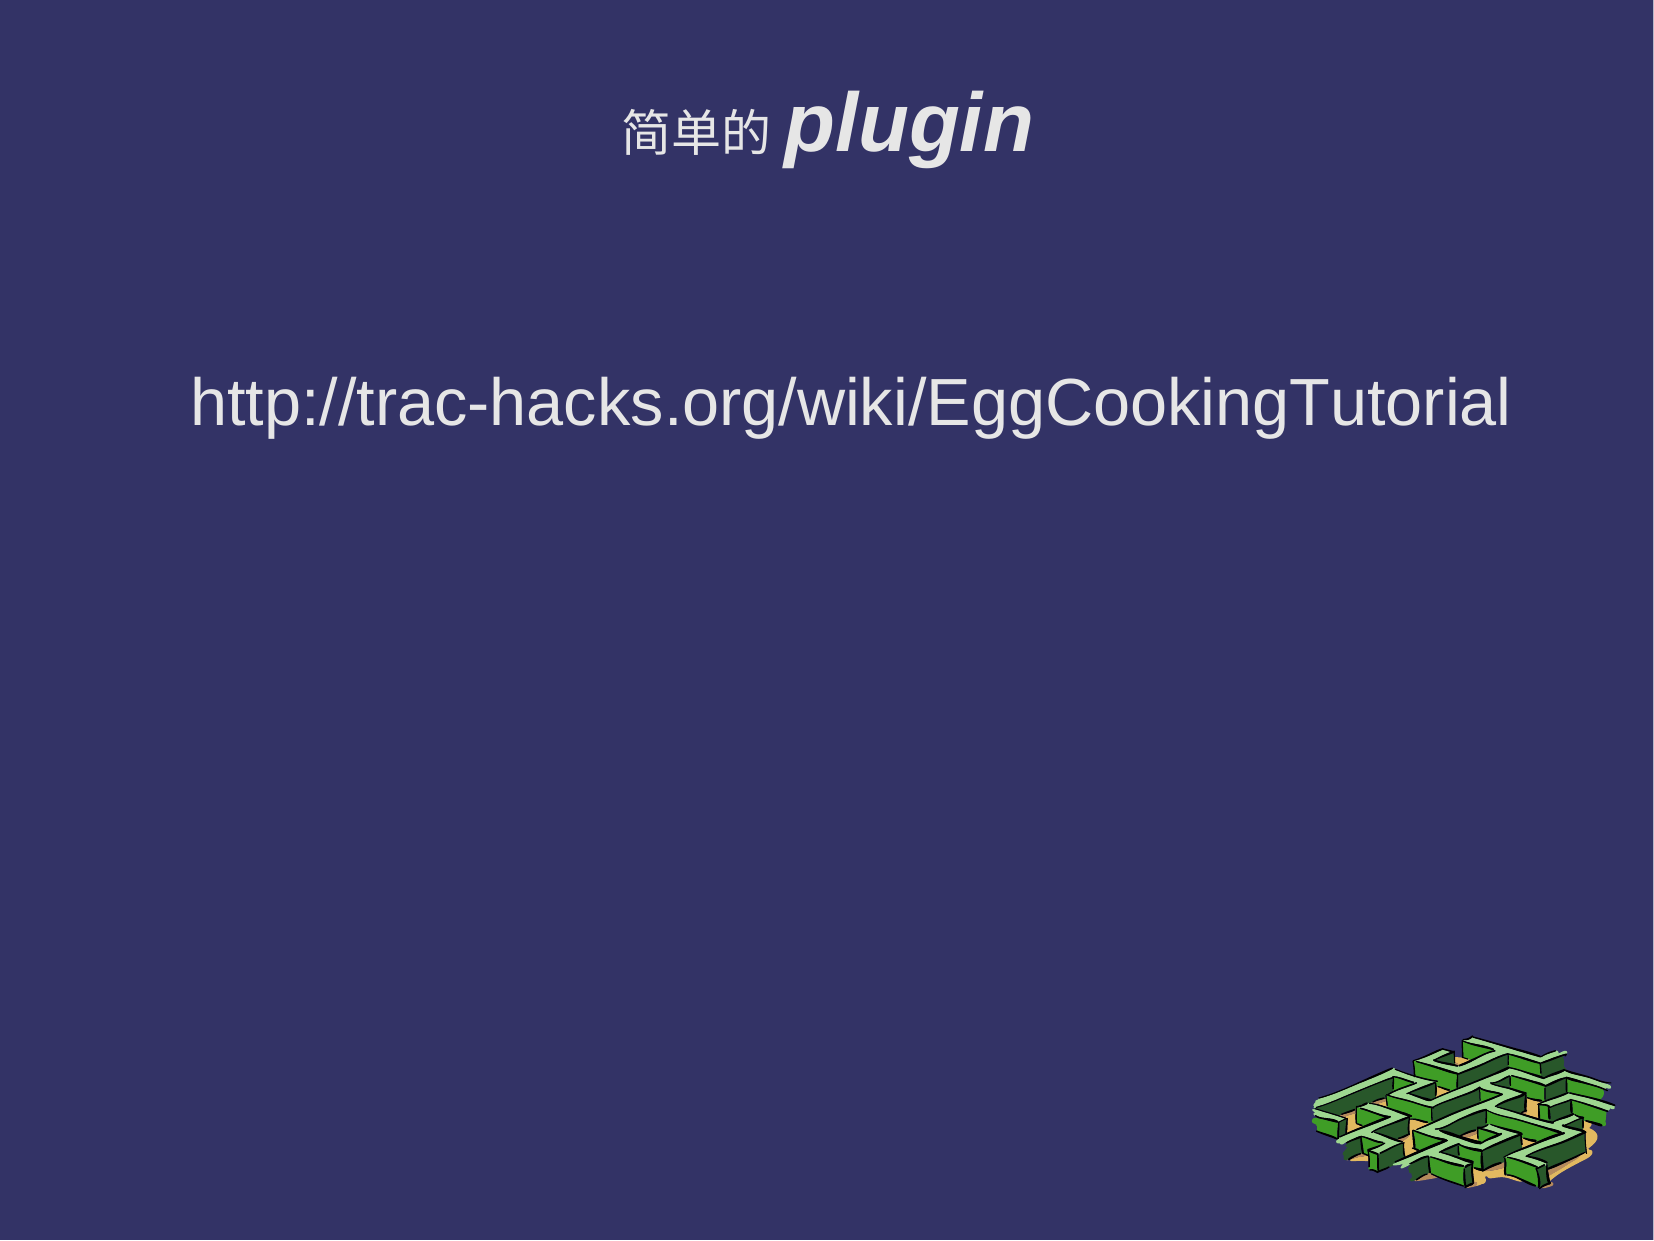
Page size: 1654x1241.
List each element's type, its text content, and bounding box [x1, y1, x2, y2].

title 简单的plugin [121, 19, 1534, 227]
list http://trac-hacks.org/wiki/EggCookingTutorial [178, 364, 1570, 1147]
